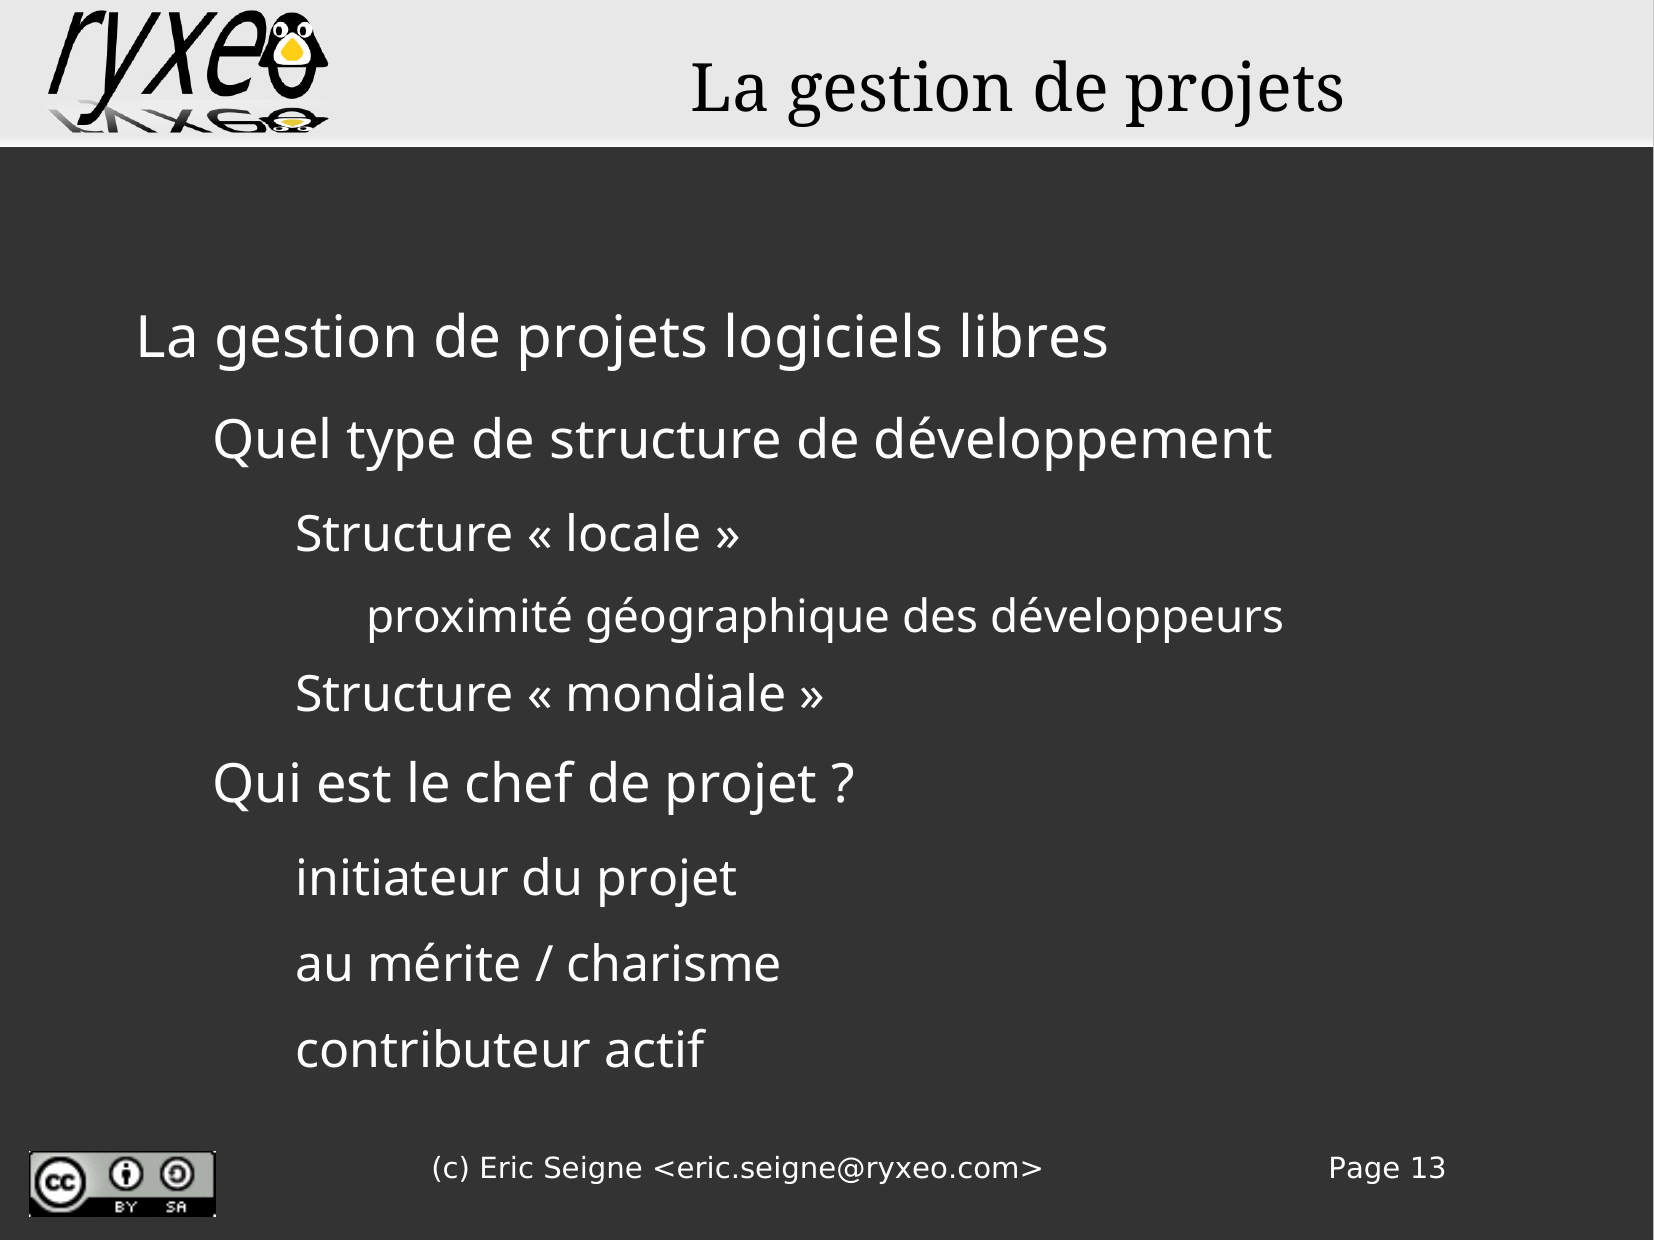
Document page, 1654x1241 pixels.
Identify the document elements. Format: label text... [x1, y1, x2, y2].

picture [29, 1151, 216, 1217]
picture [0, 0, 1654, 147]
list La gestion de projets logiciels libres Quel type de structure de développement Structure « locale » proximité géographique des développeurs Structure « mondiale » Qui est le chef de projet ? initiateur du projet au mérite / charisme contributeur actif [118, 295, 1522, 1117]
title La gestion de projets [442, 29, 1595, 142]
